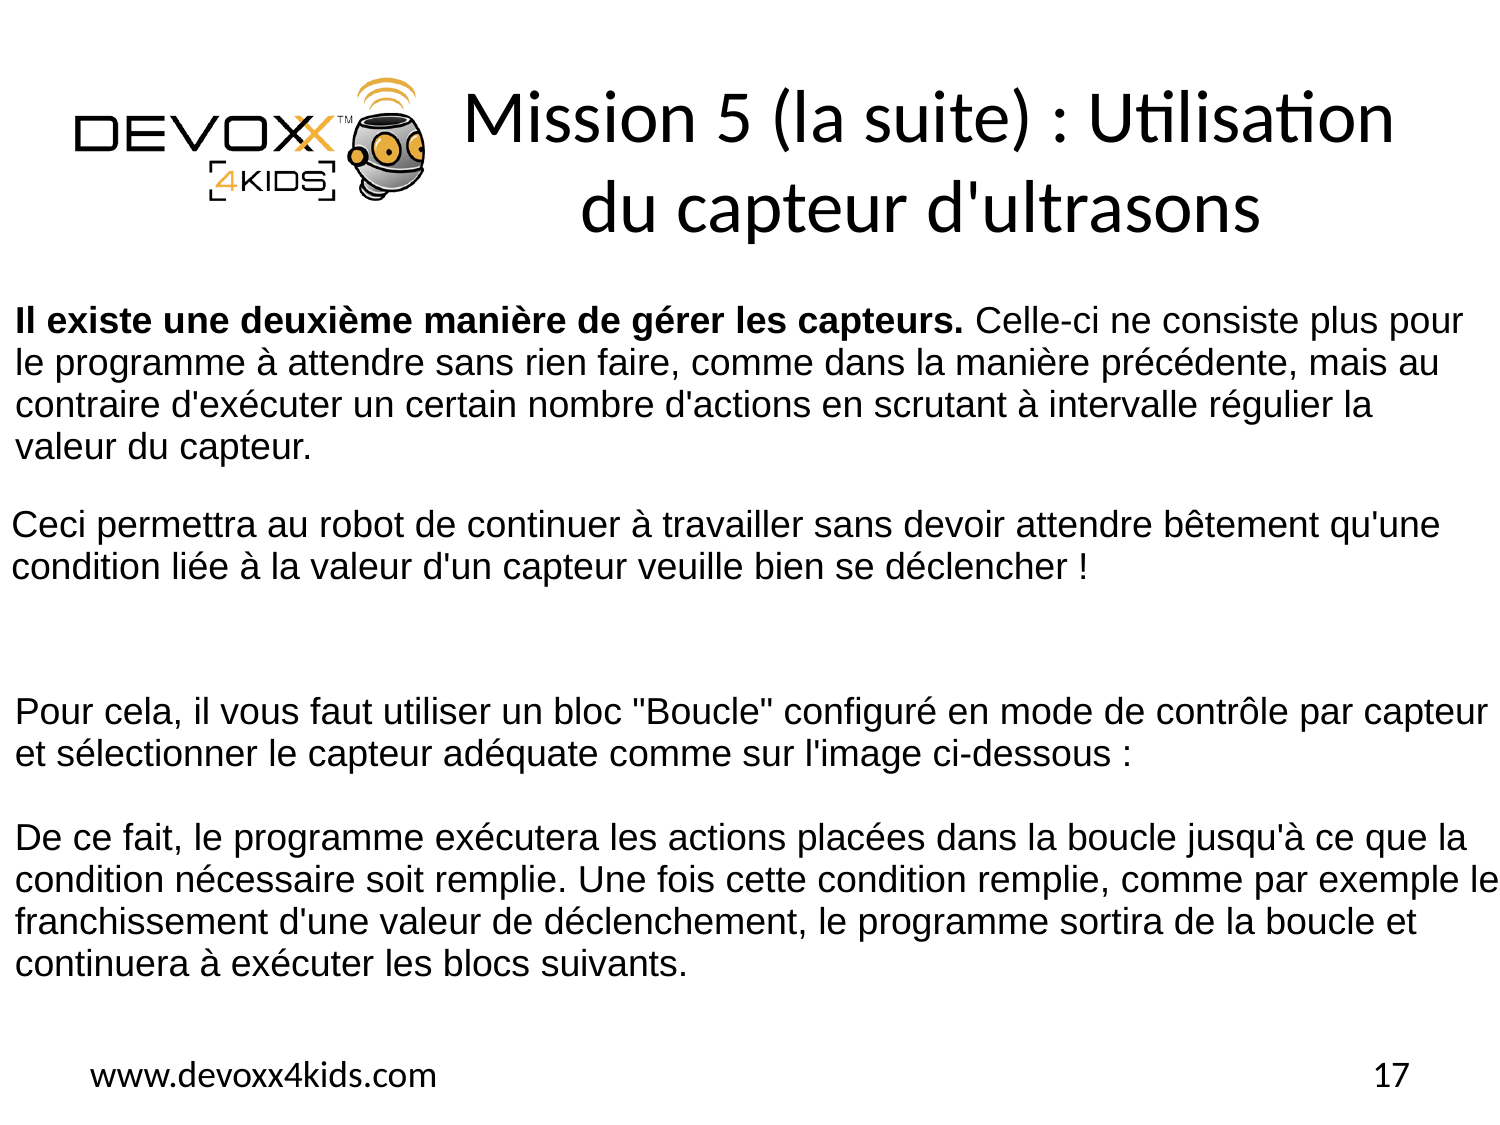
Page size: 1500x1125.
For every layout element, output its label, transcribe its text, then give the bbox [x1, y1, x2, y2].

text_box <numéro> [1074, 1042, 1425, 1103]
picture [75, 77, 425, 201]
title Mission 5 (la suite) : Utilisation du capteur d'ultrasons [437, 60, 1423, 249]
text_box Ceci permettra au robot de continuer à travailler sans devoir attendre bêtement qu'une condition liée à la valeur d'un capteur veuille bien se déclencher ! [0, 495, 1500, 595]
text_box Pour cela, il vous faut utiliser un bloc "Boucle" configuré en mode de contrôle par capteur et sélectionner le capteur adéquate comme sur l'image ci-dessous : De ce fait, le programme exécutera les actions placées dans la boucle jusqu'à ce que la condition nécessaire soit remplie. Une fois cette condition remplie, comme par exemple le franchissement d'une valeur de déclenchement, le programme sortira de la boucle et continuera à exécuter les blocs suivants. [0, 682, 1500, 993]
text_box Il existe une deuxième manière de gérer les capteurs. Celle-ci ne consiste plus pour le programme à attendre sans rien faire, comme dans la manière précédente, mais au contraire d'exécuter un certain nombre d'actions en scrutant à intervalle régulier la valeur du capteur. [0, 291, 1500, 477]
